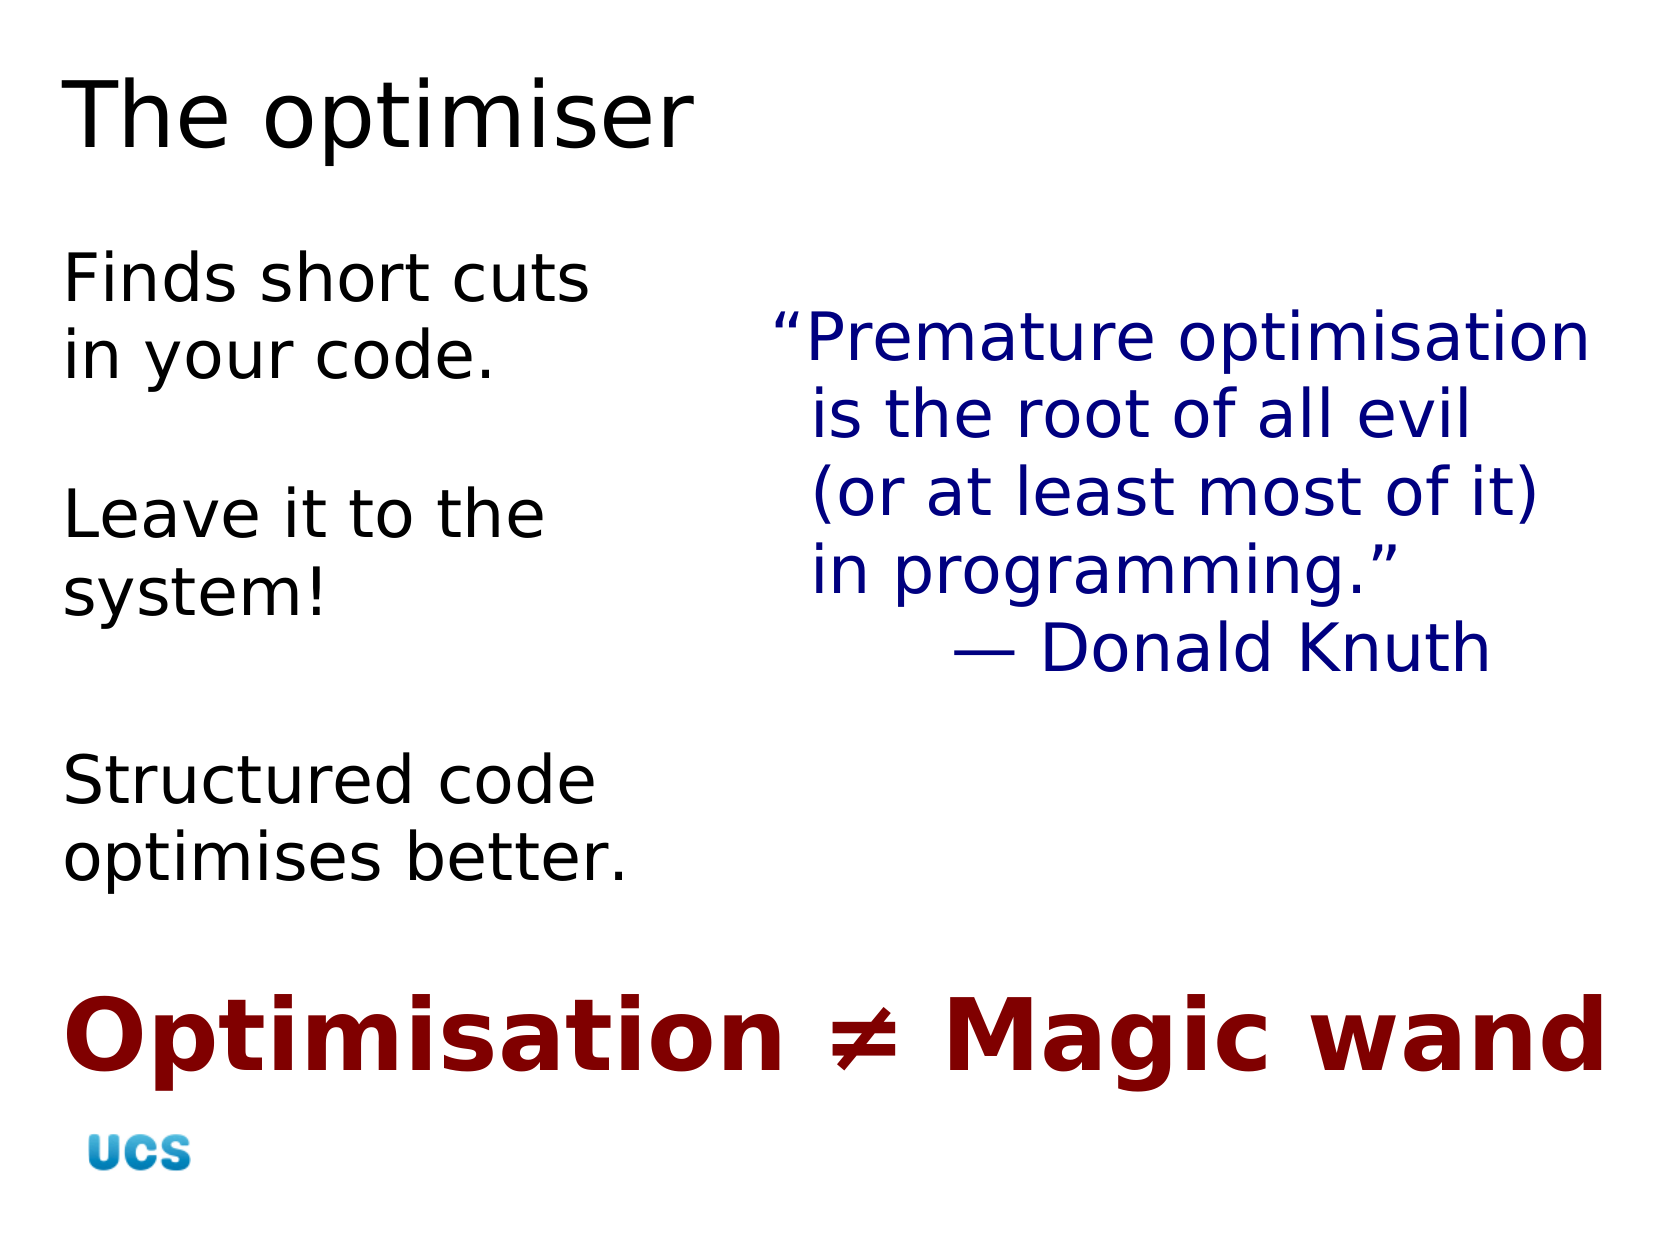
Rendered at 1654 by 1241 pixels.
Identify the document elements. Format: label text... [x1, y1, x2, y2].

text_box Optimisation ≠ Magic wand [59, 974, 1614, 1097]
text_box Finds short cuts in your code. [59, 236, 596, 398]
text_box The optimiser [59, 59, 699, 173]
text_box Structured code optimises better. [59, 738, 634, 900]
text_box “Premature optimisation is the root of all evil (or at least most of it) in programming.” — Donald Knuth [767, 295, 1597, 691]
picture [88, 1133, 191, 1172]
text_box Leave it to the system! [59, 472, 550, 634]
